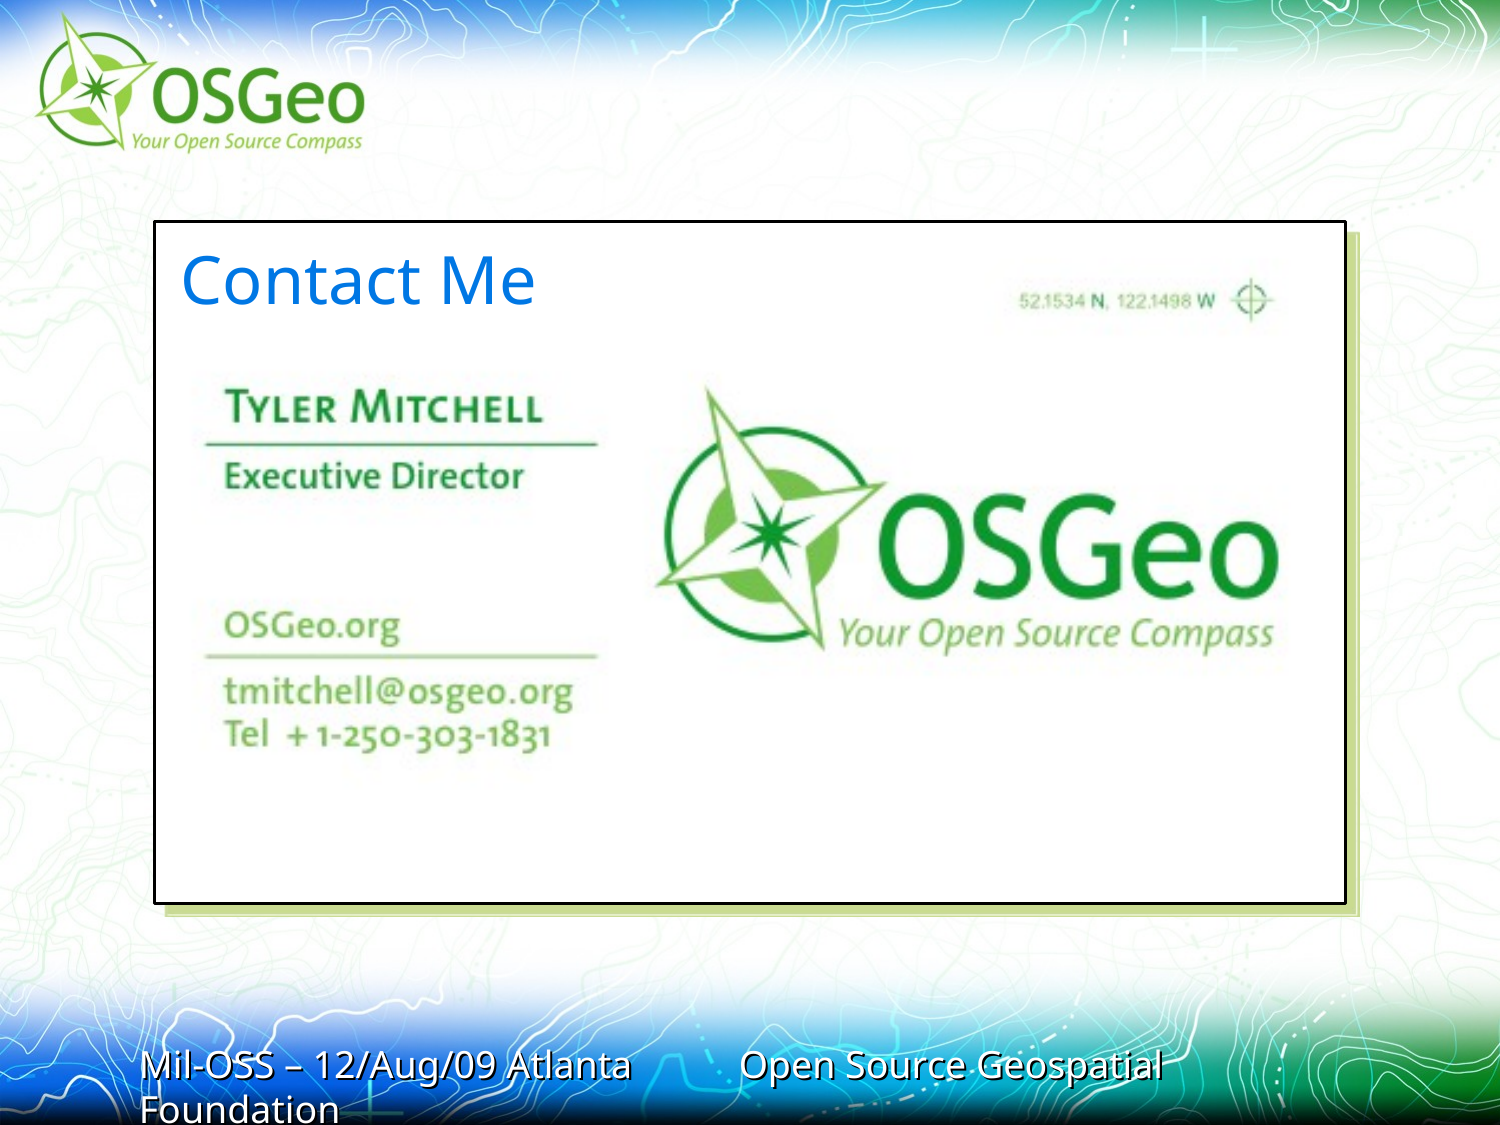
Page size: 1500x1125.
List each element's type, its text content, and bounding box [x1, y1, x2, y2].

picture [325, 1107, 336, 1125]
picture [234, 1107, 244, 1121]
title Contact Me [165, 228, 1441, 330]
picture [257, 1115, 265, 1121]
picture [0, 0, 1500, 1125]
picture [212, 1107, 223, 1125]
picture [301, 1107, 311, 1121]
picture [165, 1107, 175, 1121]
